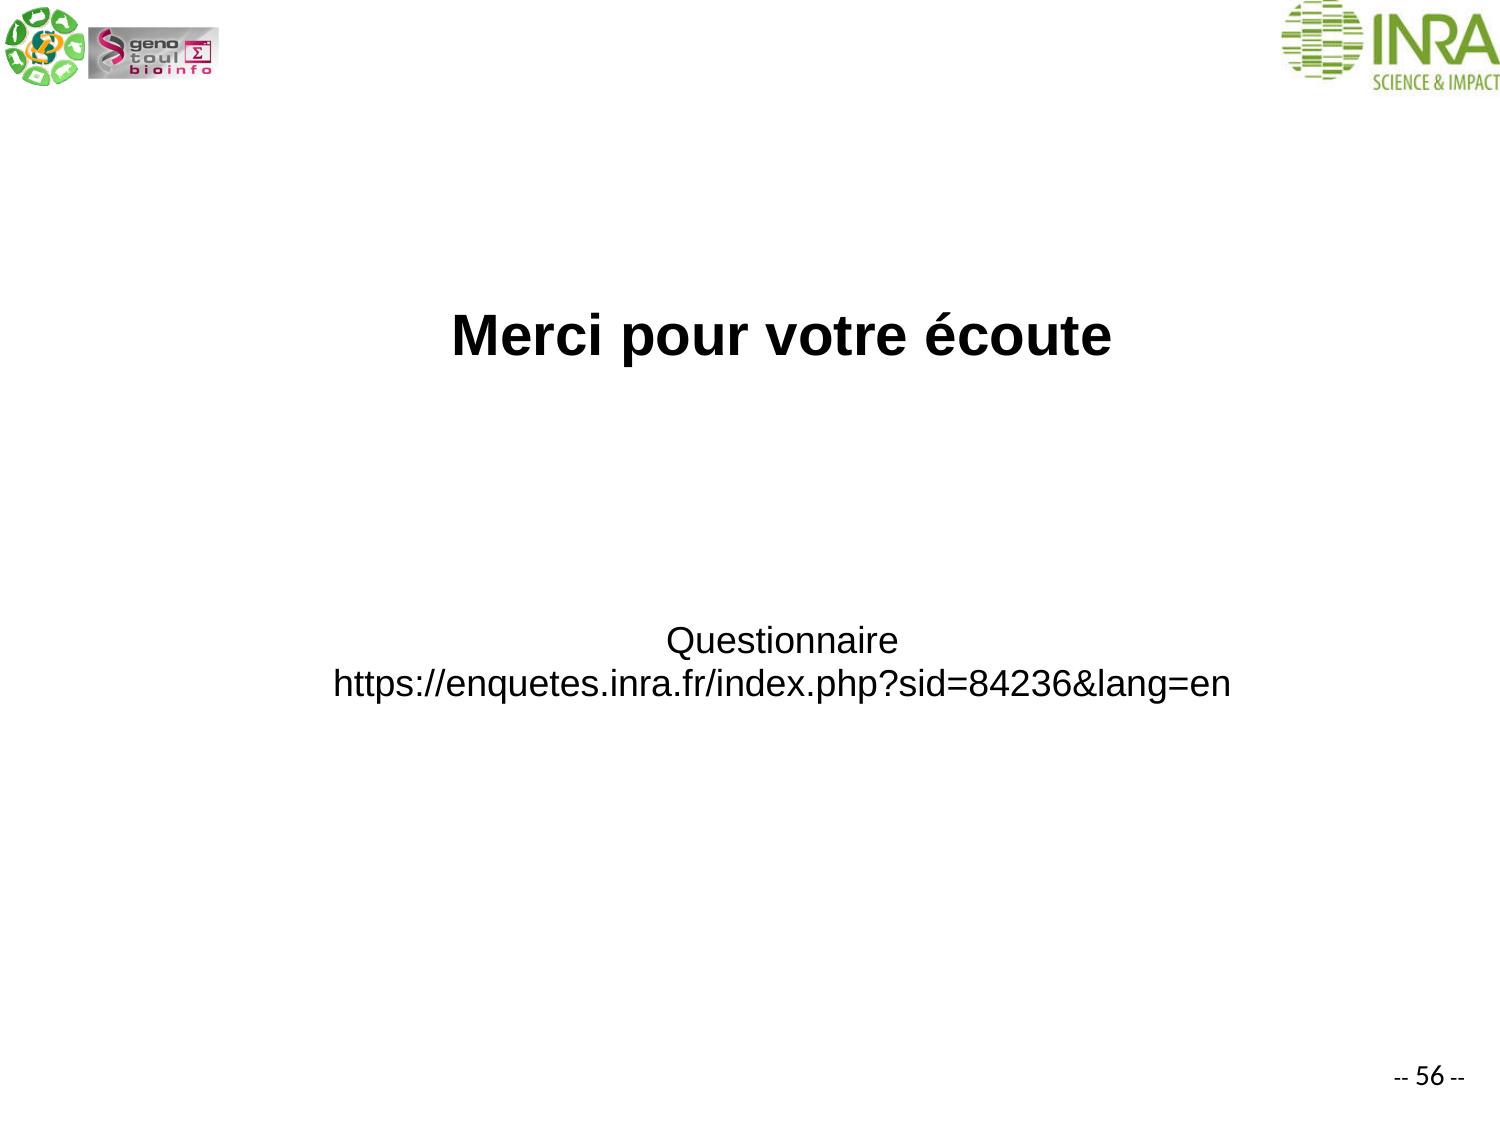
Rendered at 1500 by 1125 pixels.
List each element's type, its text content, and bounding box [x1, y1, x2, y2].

picture [88, 27, 219, 79]
picture [1281, 0, 1500, 110]
text_box Merci pour votre écoute Questionnaire https://enquetes.inra.fr/index.php?sid=84236&lang=en [159, 295, 1406, 720]
picture [5, 7, 85, 86]
